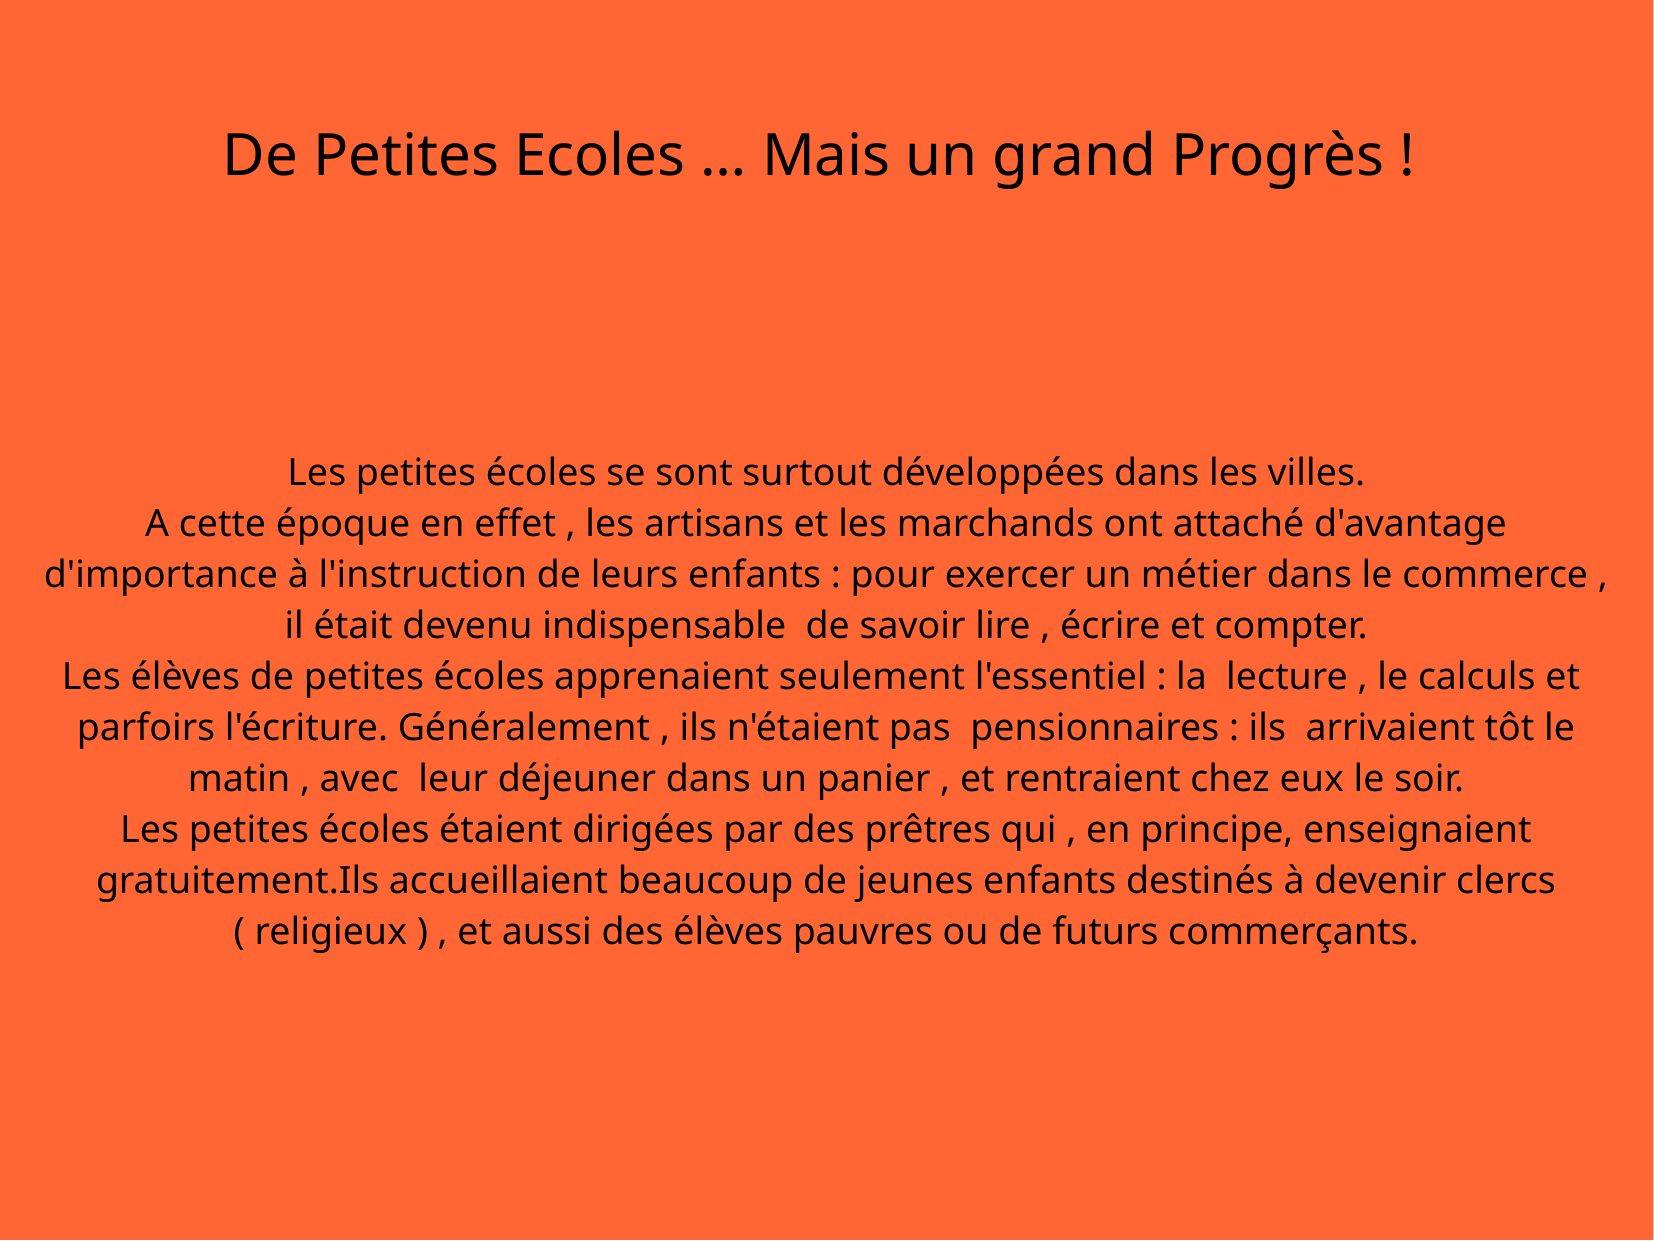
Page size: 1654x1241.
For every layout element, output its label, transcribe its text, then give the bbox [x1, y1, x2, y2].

subtitle Les petites écoles se sont surtout développées dans les villes. A cette époque en effet , les artisans et les marchands ont attaché d'avantage d'importance à l'instruction de leurs enfants : pour exercer un métier dans le commerce , il était devenu indispensable de savoir lire , écrire et compter. Les élèves de petites écoles apprenaient seulement l'essentiel : la lecture , le calculs et parfoirs l'écriture. Généralement , ils n'étaient pas pensionnaires : ils arrivaient tôt le matin , avec leur déjeuner dans un panier , et rentraient chez eux le soir. Les petites écoles étaient dirigées par des prêtres qui , en principe, enseignaient gratuitement.Ils accueillaient beaucoup de jeunes enfants destinés à devenir clercs ( religieux ) , et aussi des élèves pauvres ou de futurs commerçants. [29, 236, 1625, 1241]
title De Petites Ecoles … Mais un grand Progrès ! [82, 56, 1571, 250]
